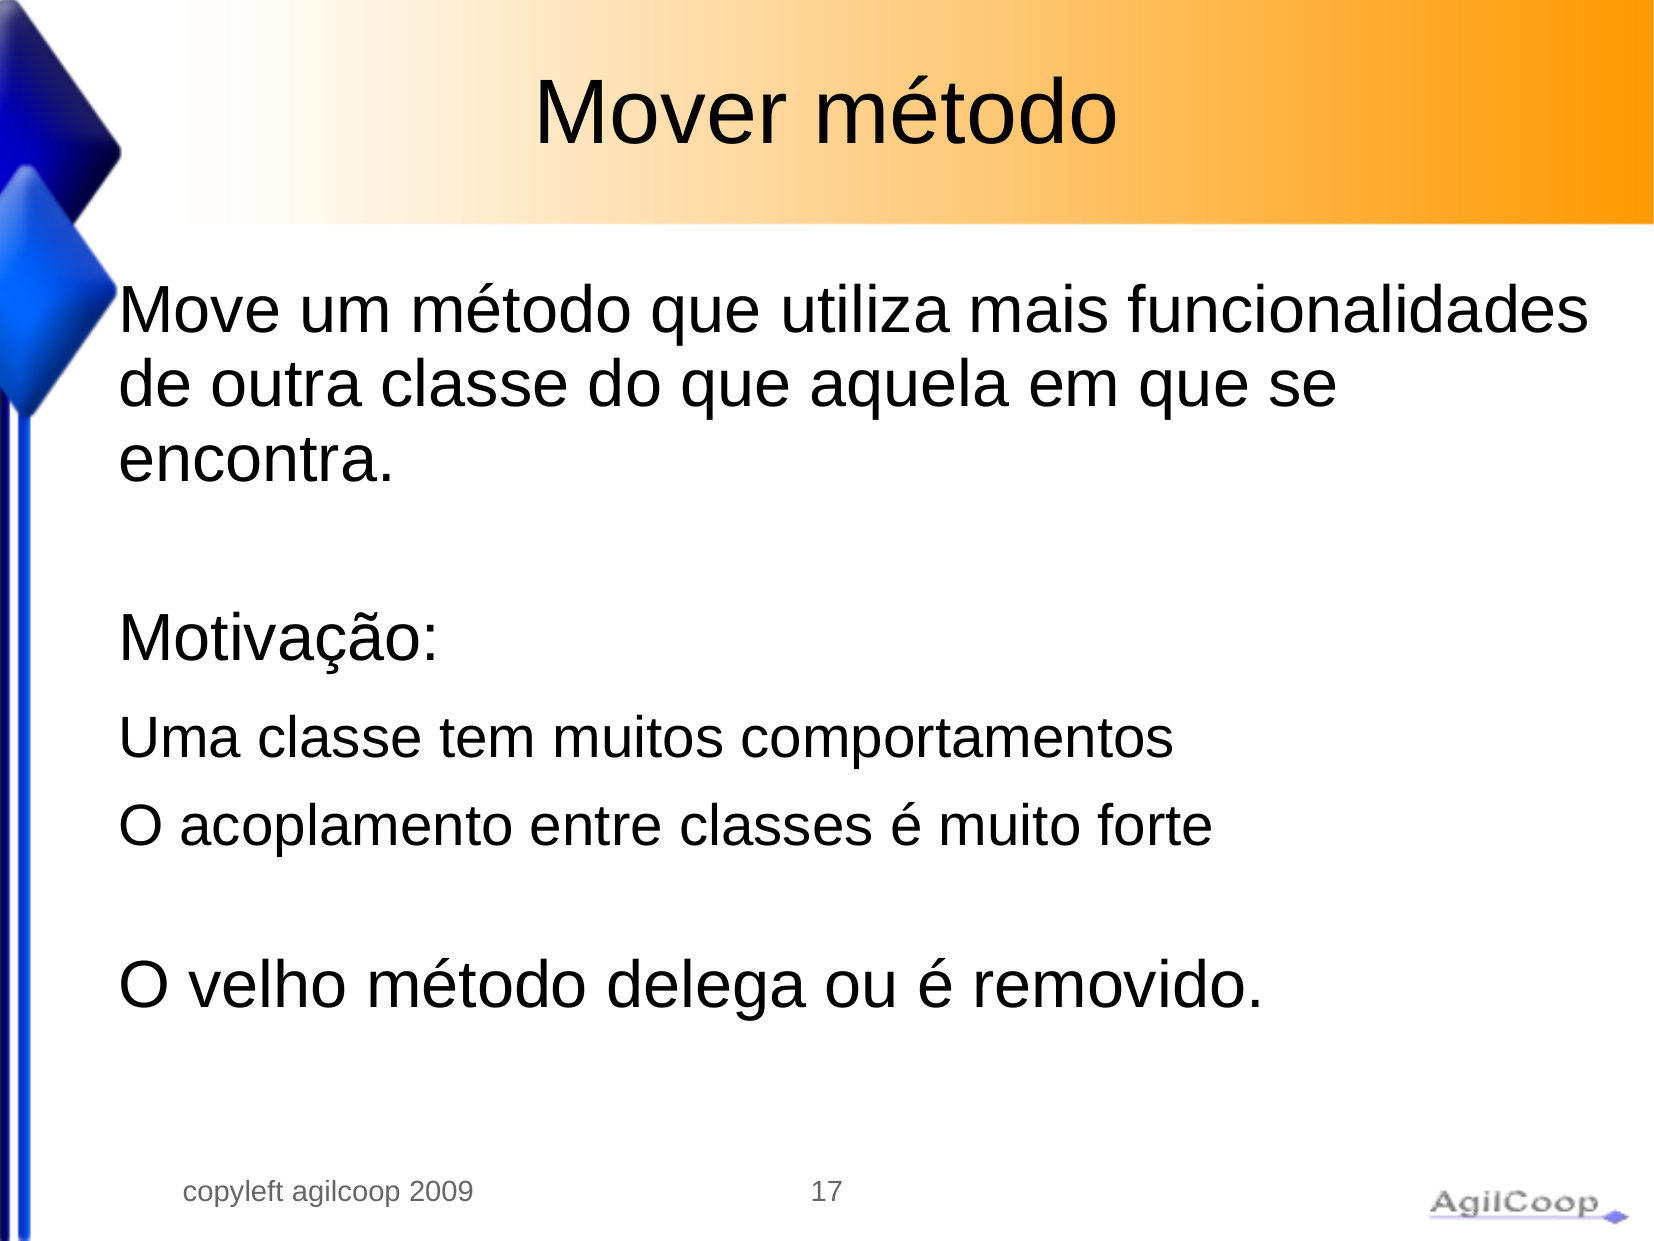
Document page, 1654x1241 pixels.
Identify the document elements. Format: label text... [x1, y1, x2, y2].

list Move um método que utiliza mais funcionalidades de outra classe do que aquela em que se encontra. Motivação: Uma classe tem muitos comportamentos O acoplamento entre classes é muito forte O velho método delega ou é removido. [118, 271, 1607, 1108]
picture [0, 0, 1654, 1241]
title Mover método [82, 8, 1571, 216]
